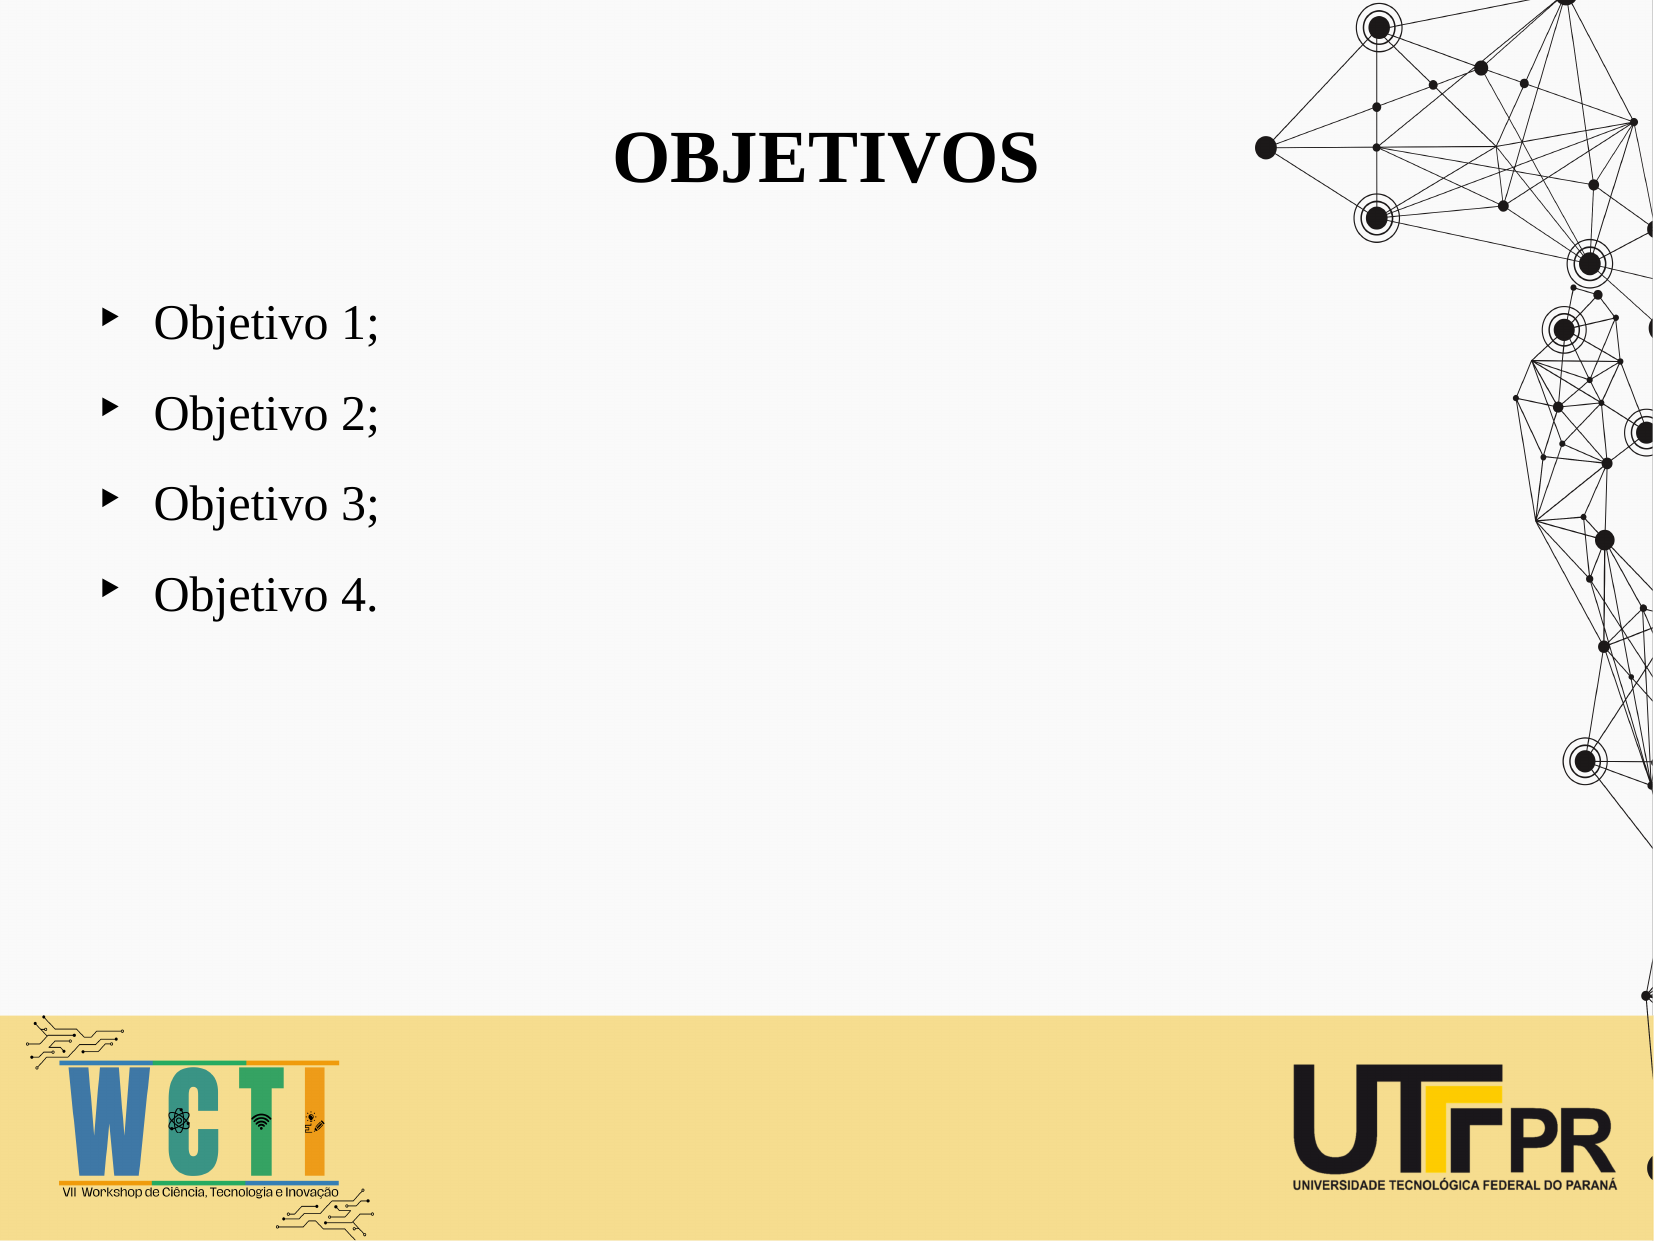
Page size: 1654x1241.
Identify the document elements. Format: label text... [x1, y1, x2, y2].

picture [0, 0, 1654, 1241]
text_box Objetivo 1; Objetivo 2; Objetivo 3; Objetivo 4. [82, 290, 1571, 1010]
text_box objetivos [82, 49, 1571, 257]
